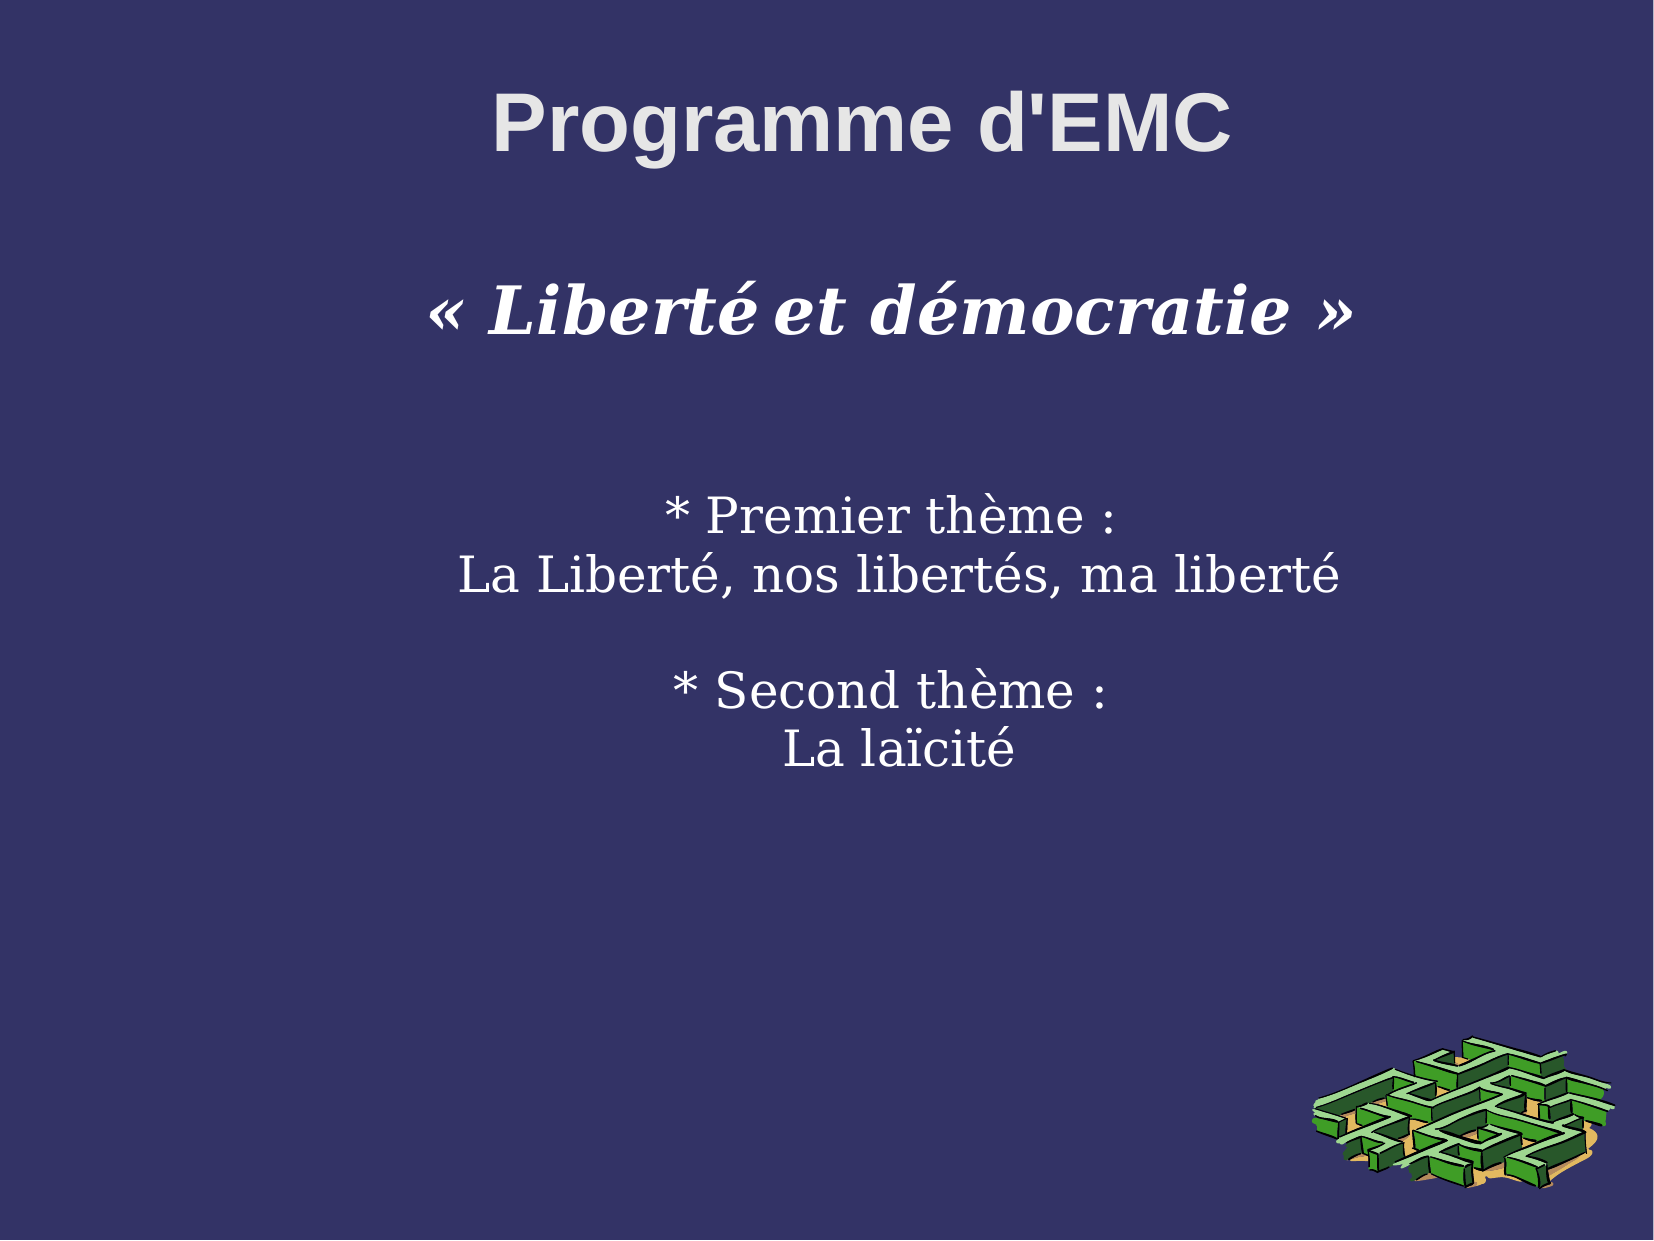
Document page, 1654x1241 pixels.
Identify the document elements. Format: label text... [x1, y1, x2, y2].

text_box « Liberté et démocratie » * Premier thème : La Liberté, nos libertés, ma liberté * Second thème : La laïcité [249, 271, 1534, 1022]
title Programme d'EMC [121, 19, 1534, 227]
